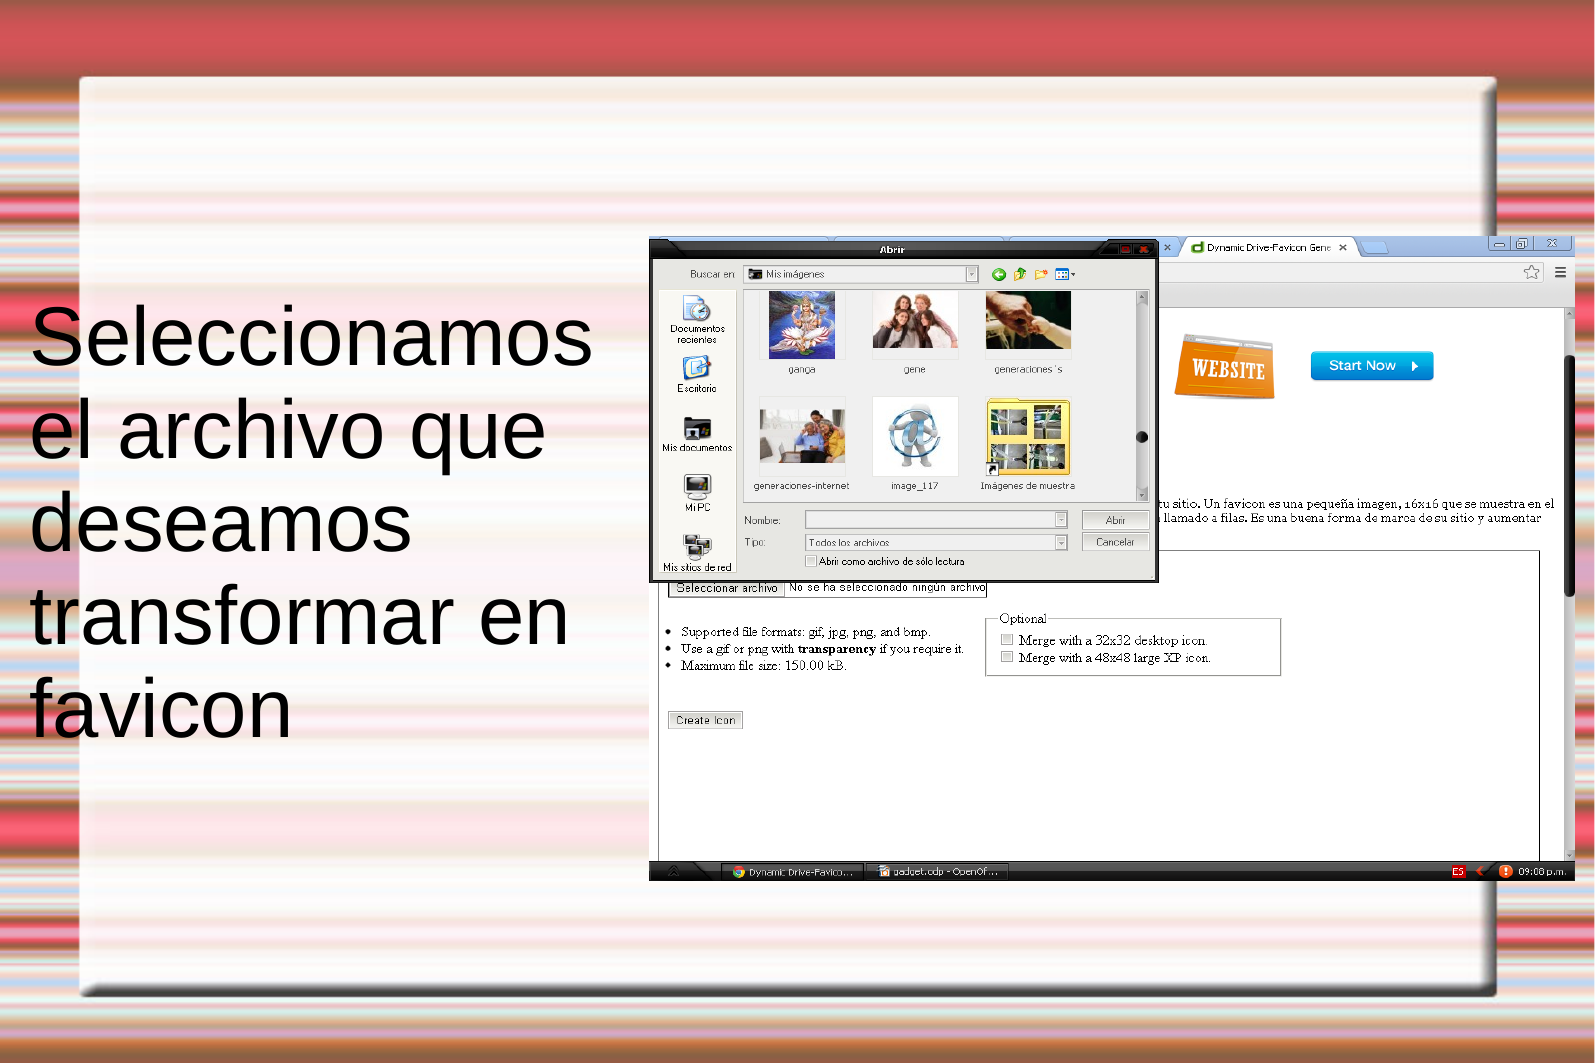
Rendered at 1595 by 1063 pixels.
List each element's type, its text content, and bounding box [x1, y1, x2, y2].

picture [0, 0, 1595, 1063]
title Seleccionamos el archivo que deseamos transformar en favicon [29, 88, 621, 958]
